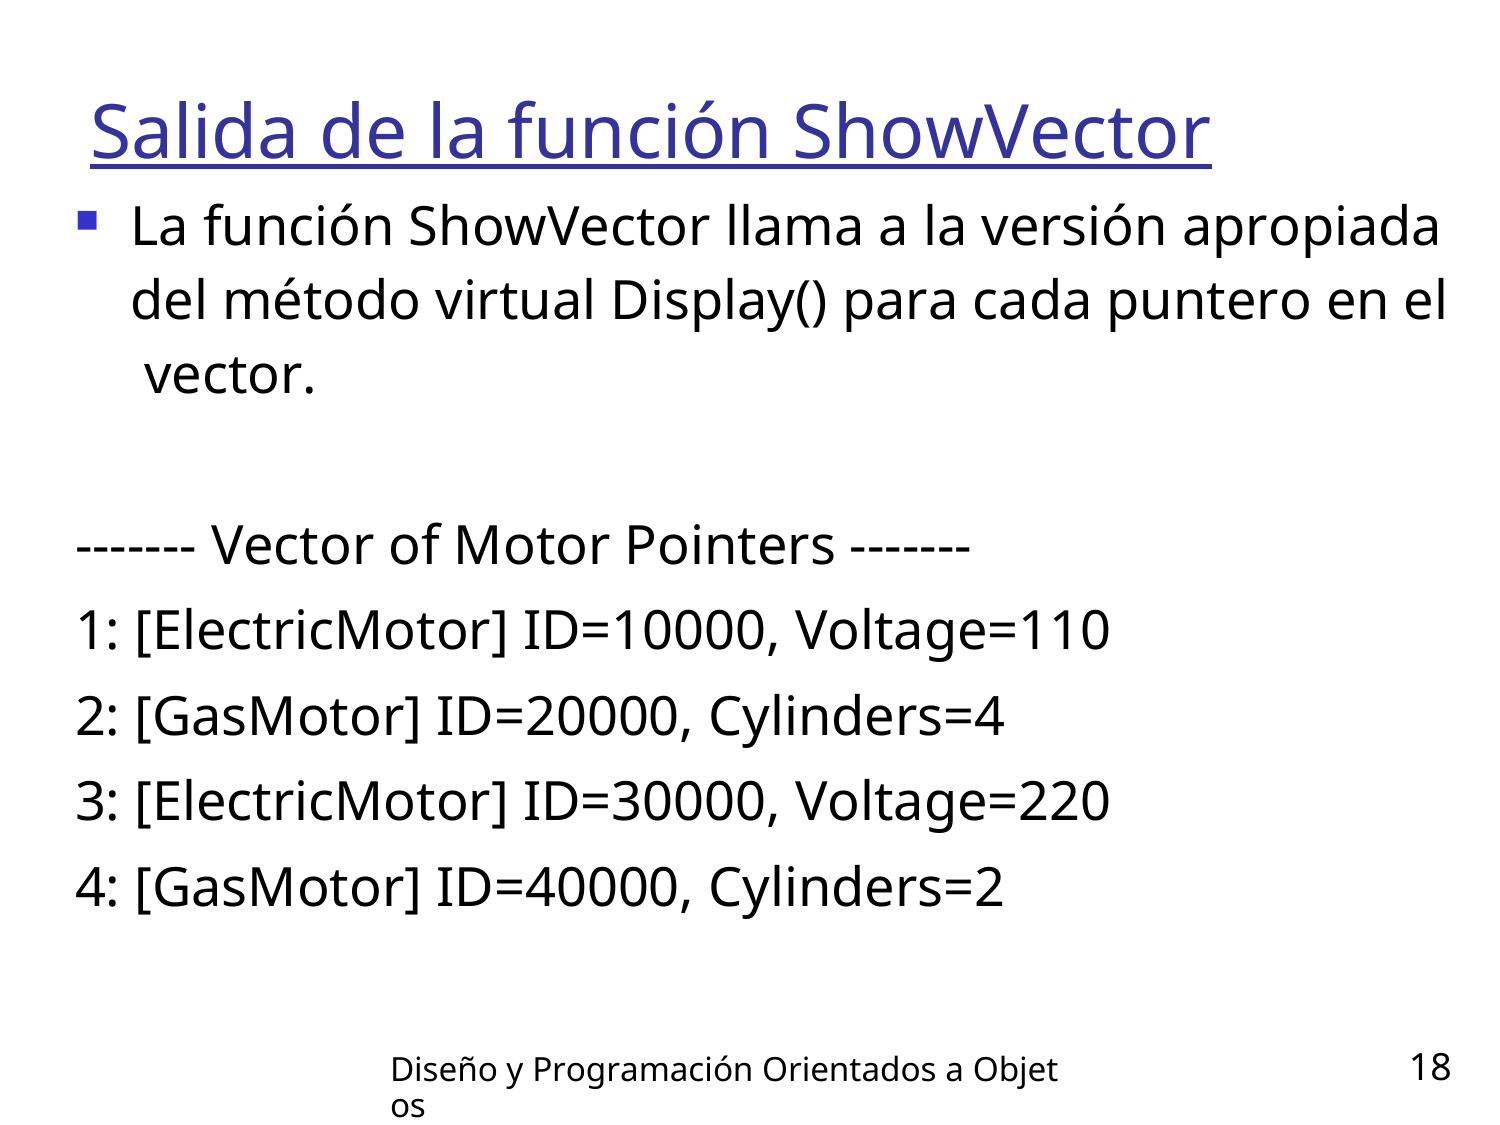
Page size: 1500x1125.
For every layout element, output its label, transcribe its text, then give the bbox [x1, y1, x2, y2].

list La función ShowVector llama a la versión apropiada del método virtual Display() para cada puntero en el vector. ------- Vector of Motor Pointers ------- 1: [ElectricMotor] ID=10000, Voltage=110 2: [GasMotor] ID=20000, Cylinders=4 3: [ElectricMotor] ID=30000, Voltage=220 4: [GasMotor] ID=40000, Cylinders=2 [75, 187, 1462, 1013]
title Salida de la función ShowVector [75, 10, 1466, 188]
